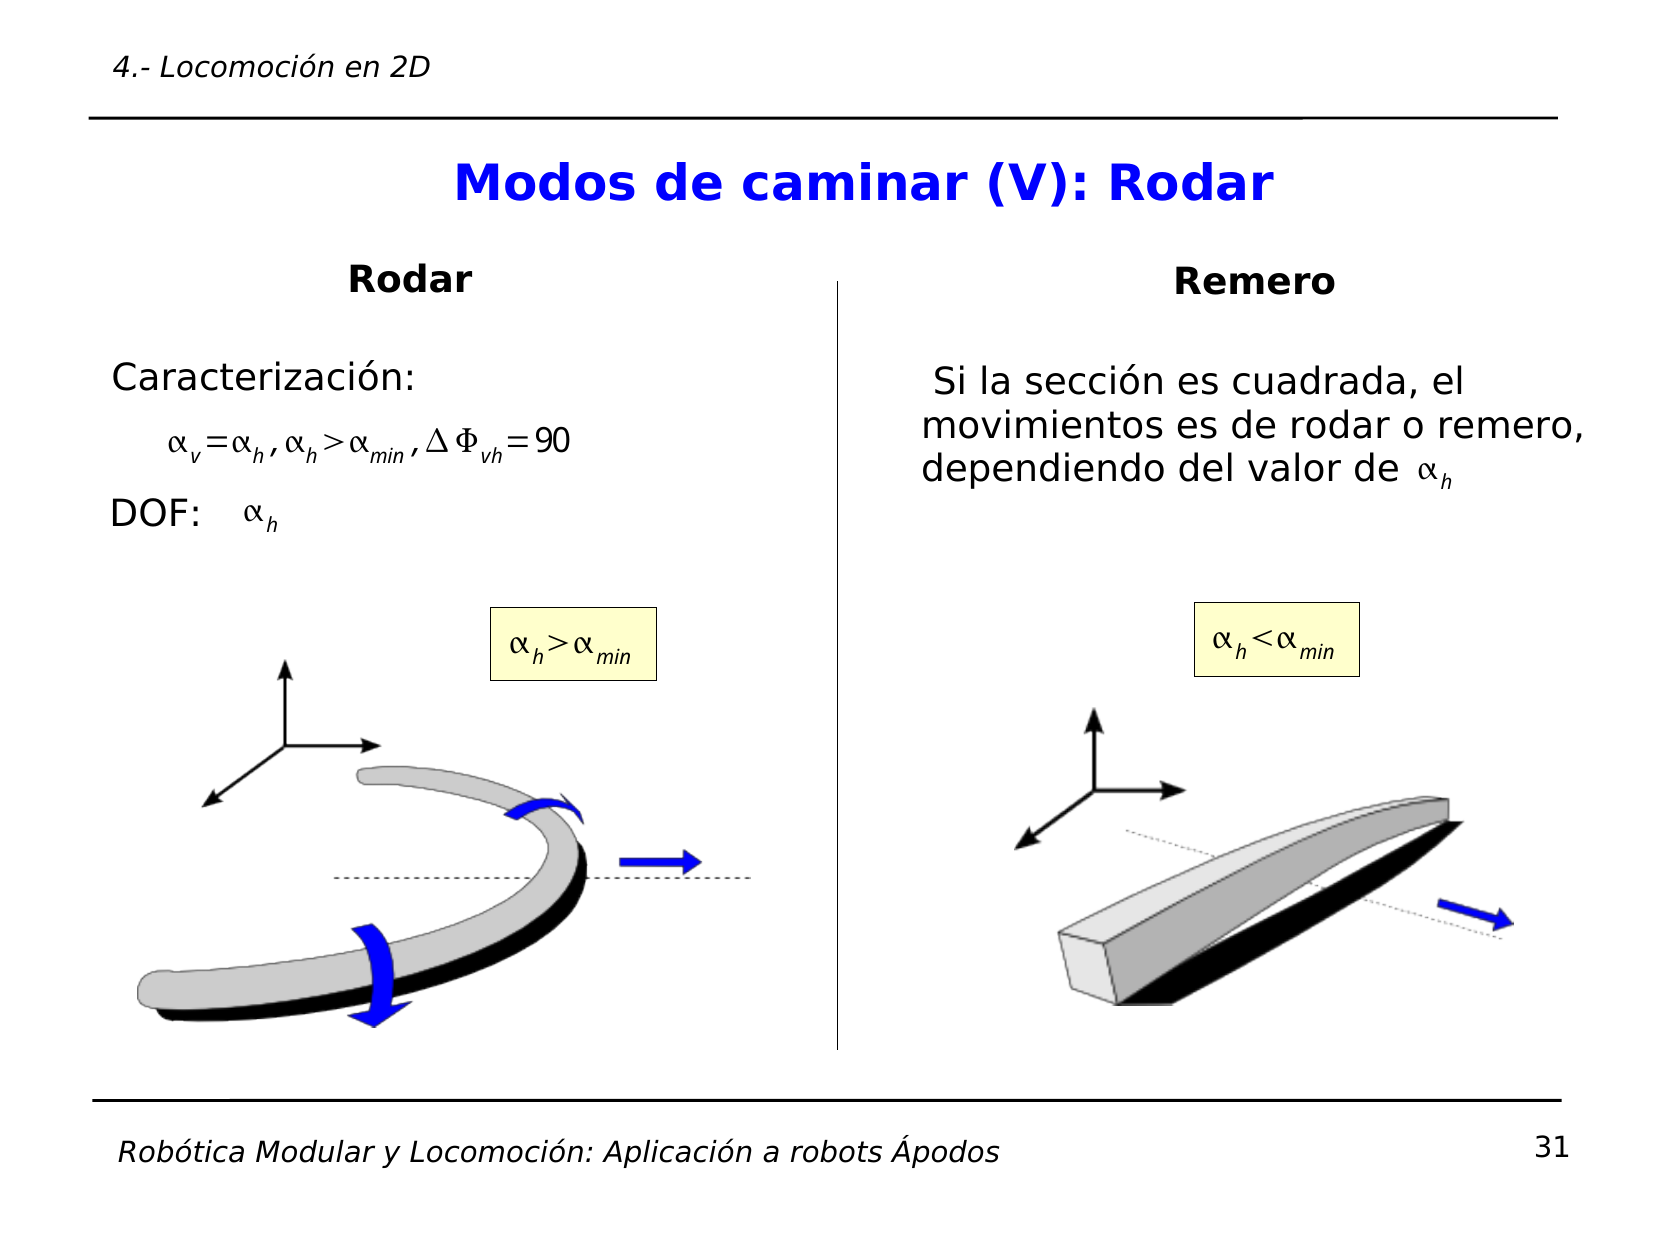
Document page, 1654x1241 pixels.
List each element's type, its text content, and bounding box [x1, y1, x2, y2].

text_box 4.- Locomoción en 2D [97, 42, 447, 93]
text_box Remero [1158, 252, 1349, 311]
text_box [1194, 602, 1360, 677]
text_box Robótica Modular y Locomoción: Aplicación a robots Ápodos [103, 1127, 1017, 1177]
text_box Modos de caminar (V): Rodar [438, 146, 1274, 220]
text_box [490, 607, 657, 659]
chart [1203, 616, 1343, 666]
text_box Si la sección es cuadrada, el movimientos es de rodar o remero, dependiendo del valor de [906, 352, 1608, 499]
text_box DOF: [82, 484, 240, 543]
text_box Caracterización: [84, 348, 450, 407]
picture [137, 659, 751, 1028]
chart [158, 419, 577, 469]
chart [500, 620, 639, 670]
chart [234, 488, 286, 538]
chart [1408, 446, 1460, 496]
text_box Rodar [332, 249, 485, 309]
picture [1014, 707, 1514, 1006]
